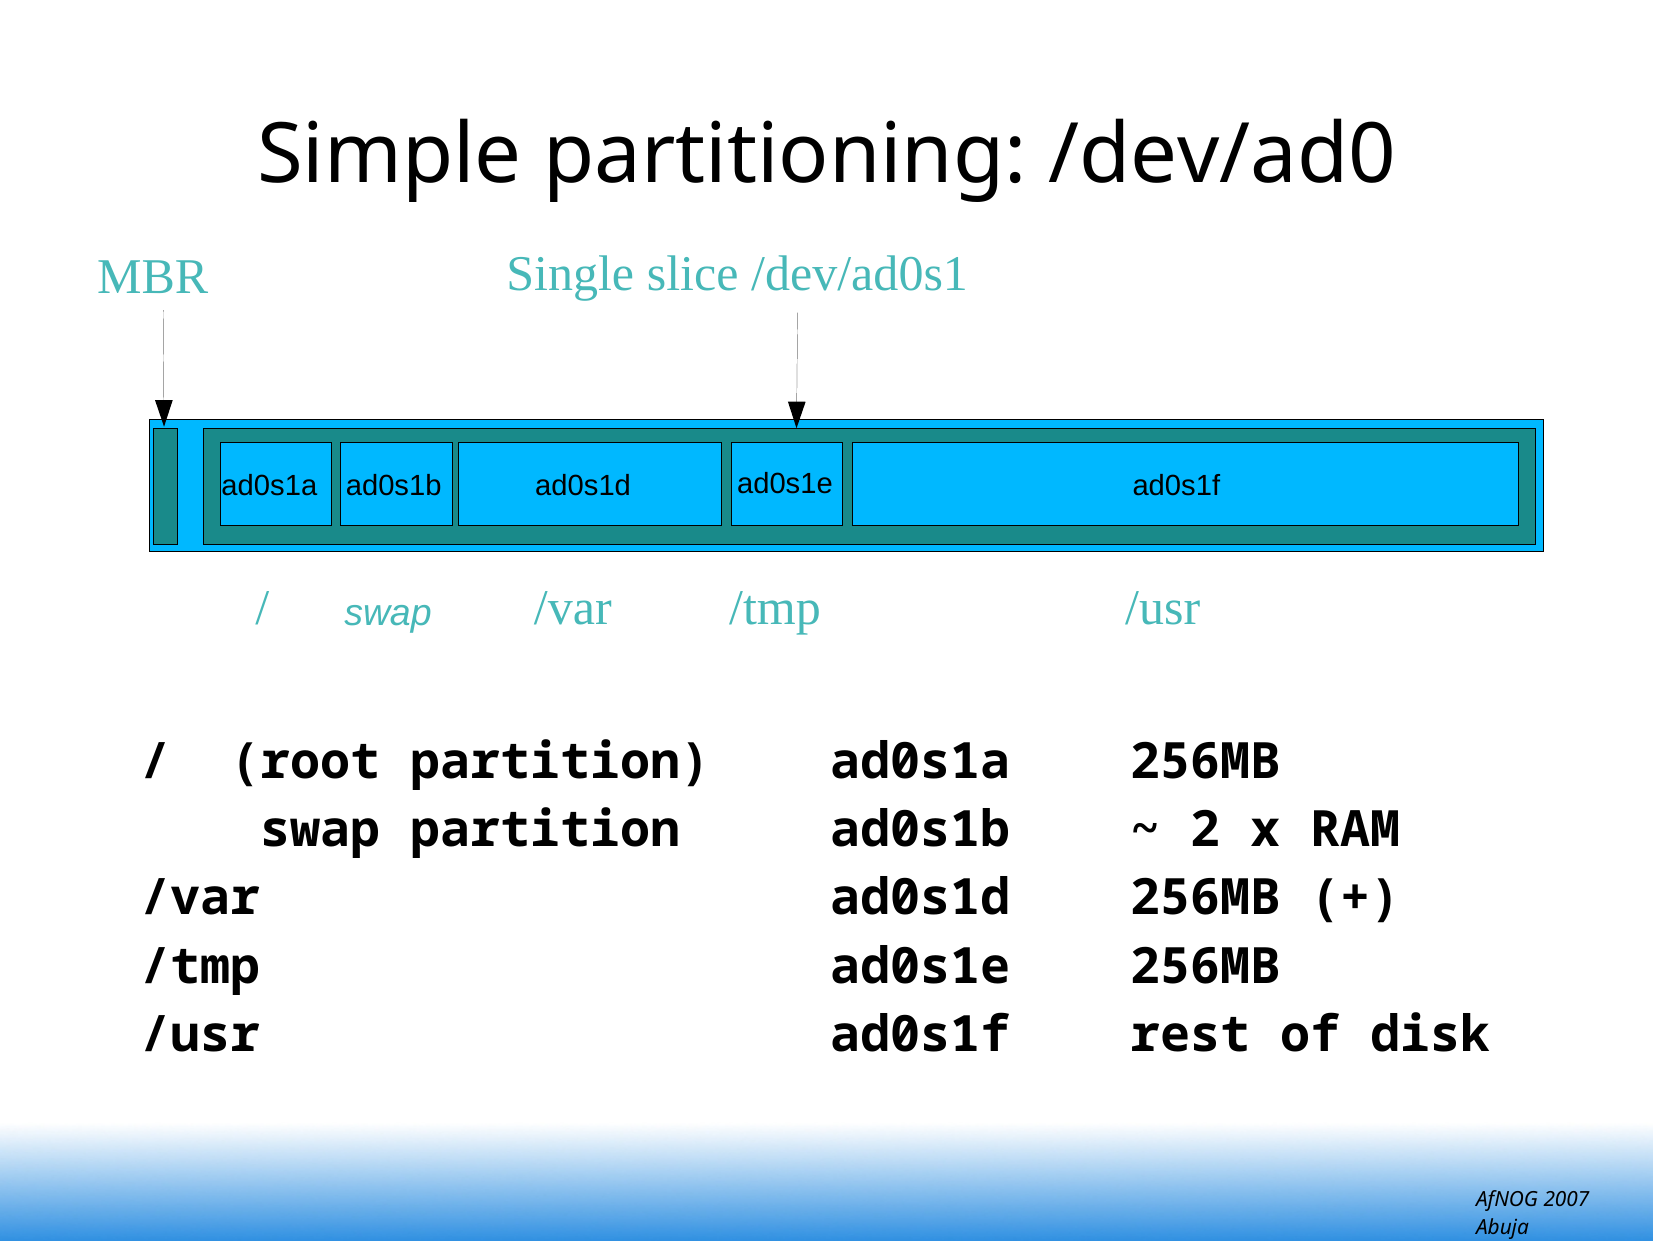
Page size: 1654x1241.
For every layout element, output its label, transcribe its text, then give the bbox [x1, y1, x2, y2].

text_box /tmp [729, 579, 846, 650]
text_box ad0s1b [345, 468, 454, 513]
text_box / (root partition) ad0s1a 256MB swap partition ad0s1b ~ 2 x RAM /var ad0s1d 256MB (+) /tmp ad0s1e 256MB /usr ad0s1f rest of disk [140, 724, 1513, 1038]
text_box [149, 419, 1544, 552]
picture [0, 1122, 1653, 1241]
text_box ad0s1e [737, 467, 845, 511]
text_box /usr [1125, 579, 1224, 650]
text_box ad0s1f [1132, 468, 1233, 513]
text_box swap [344, 591, 440, 648]
text_box / [255, 579, 273, 650]
title Simple partitioning: /dev/ad0 [121, 46, 1534, 254]
text_box ad0s1d [535, 468, 643, 513]
text_box Single slice /dev/ad0s1 [506, 245, 1088, 315]
text_box ad0s1a [221, 468, 329, 513]
text_box /var [533, 579, 633, 650]
text_box MBR [97, 248, 223, 318]
